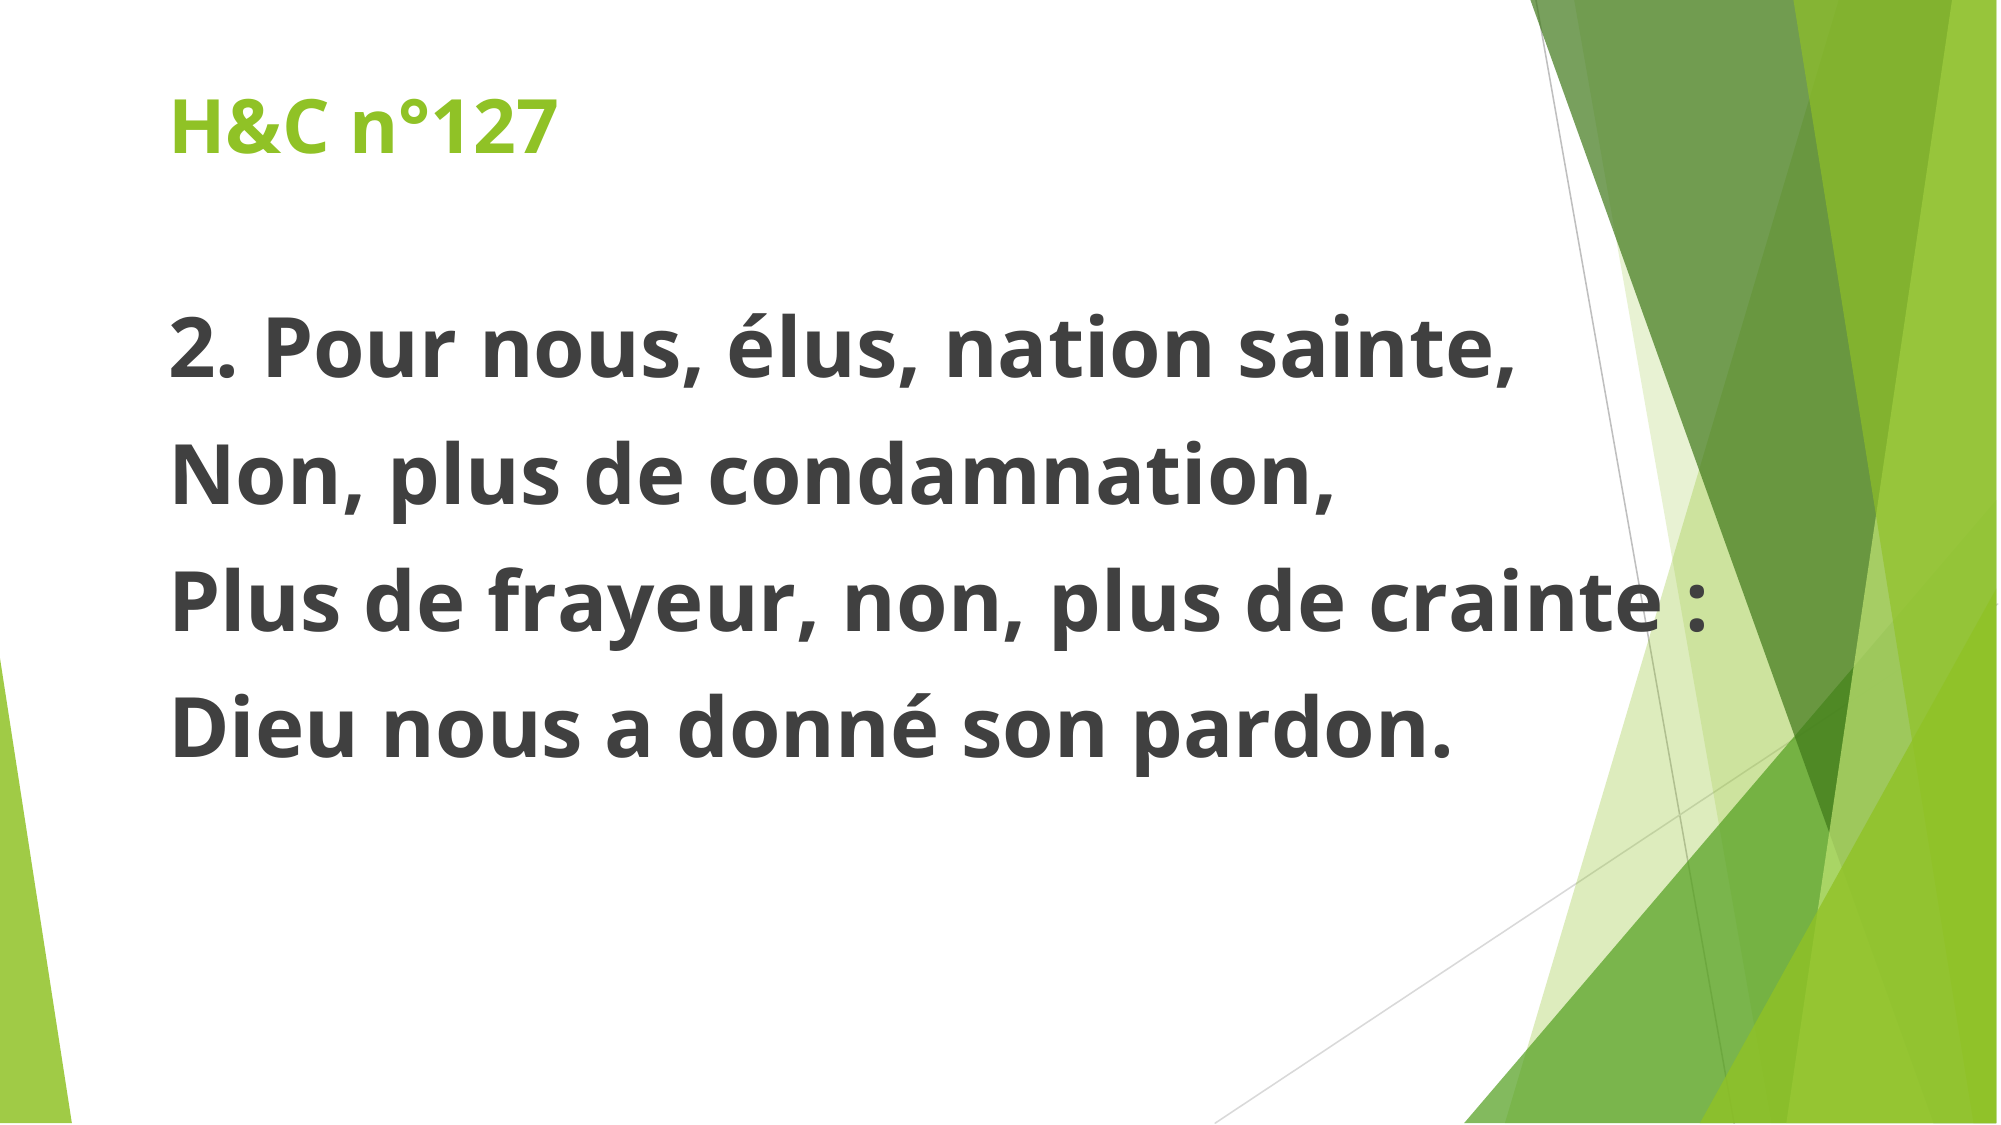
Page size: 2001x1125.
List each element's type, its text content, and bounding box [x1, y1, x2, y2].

text_box H&C n°127 [153, 70, 1522, 178]
text_box 2. Pour nous, élus, nation sainte, Non, plus de condamnation, Plus de frayeur, non, plus de crainte : Dieu nous a donné son pardon. [153, 271, 2001, 1037]
